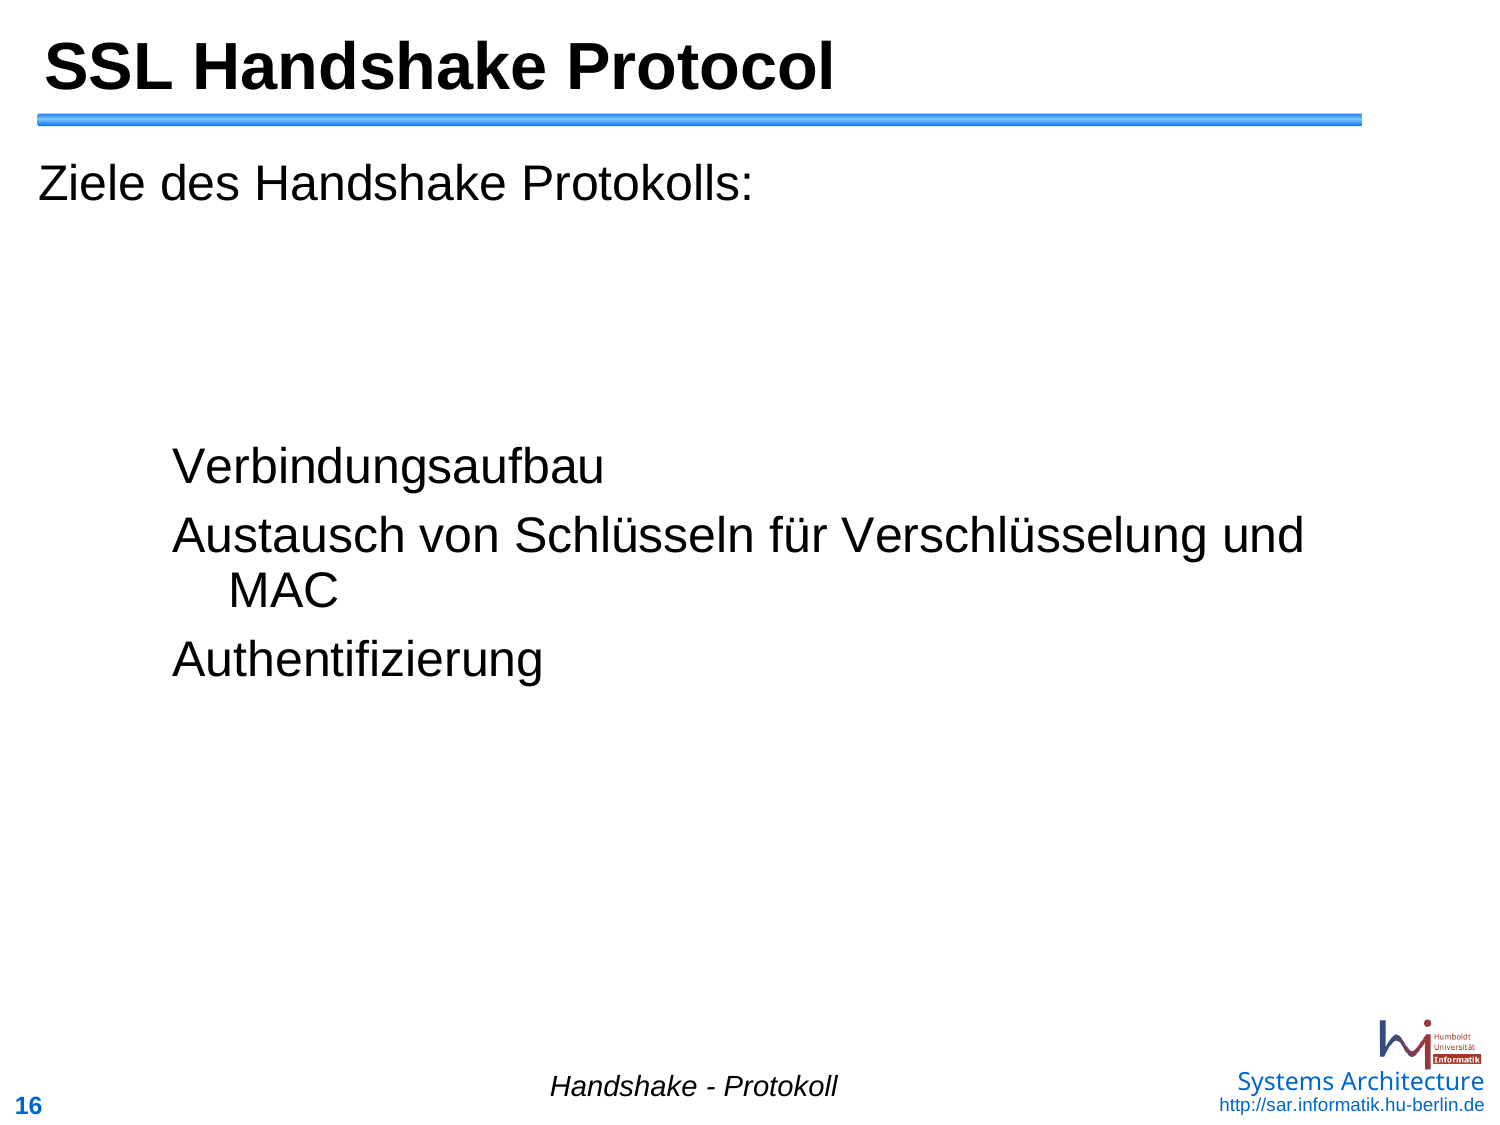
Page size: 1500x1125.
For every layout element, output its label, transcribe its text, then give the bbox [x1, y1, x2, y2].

text_box Handshake - Protokoll [442, 1062, 945, 1111]
picture [1376, 1016, 1483, 1071]
text_box Ziele des Handshake Protokolls: [23, 147, 1382, 219]
list Verbindungsaufbau Austausch von Schlüsseln für Verschlüsselung und MAC Authentifizierung [172, 438, 1328, 687]
title SSL Handshake Protocol [29, 20, 1500, 114]
